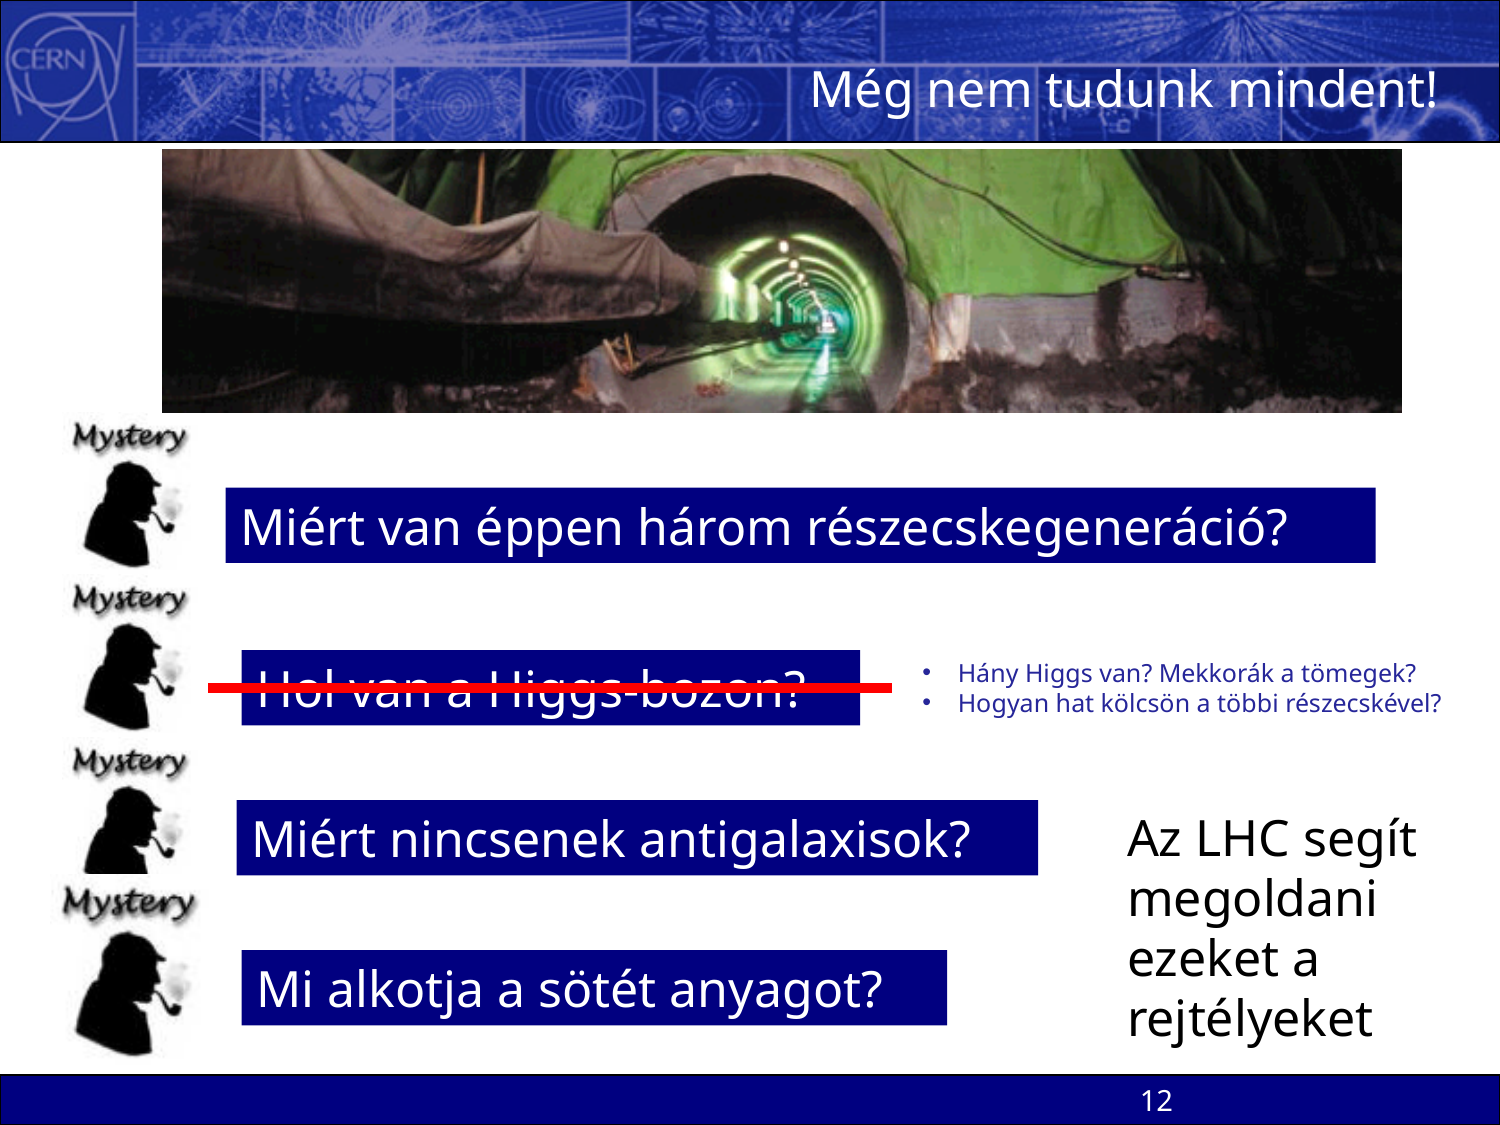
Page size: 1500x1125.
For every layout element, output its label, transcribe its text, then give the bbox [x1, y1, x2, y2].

text_box Miért nincsenek antigalaxisok? [236, 800, 1039, 876]
text_box Miért van éppen három részecskegeneráció? [225, 487, 1376, 563]
text_box <number> [1125, 1074, 1437, 1125]
text_box Mi alkotja a sötét anyagot? [241, 950, 948, 1026]
text_box Az LHC segít megoldani ezeket a rejtélyeket [1112, 799, 1463, 1055]
text_box Hol van a Higgs-bozon? [241, 693, 861, 726]
text_box Még nem tudunk mindent! [462, 24, 1468, 125]
text_box Hány Higgs van? Mekkorák a tömegek? Hogyan hat kölcsön a többi részecskével? [907, 649, 1487, 725]
text_box Hol van a Higgs-bozon? [241, 650, 861, 683]
picture [50, 149, 1402, 1071]
